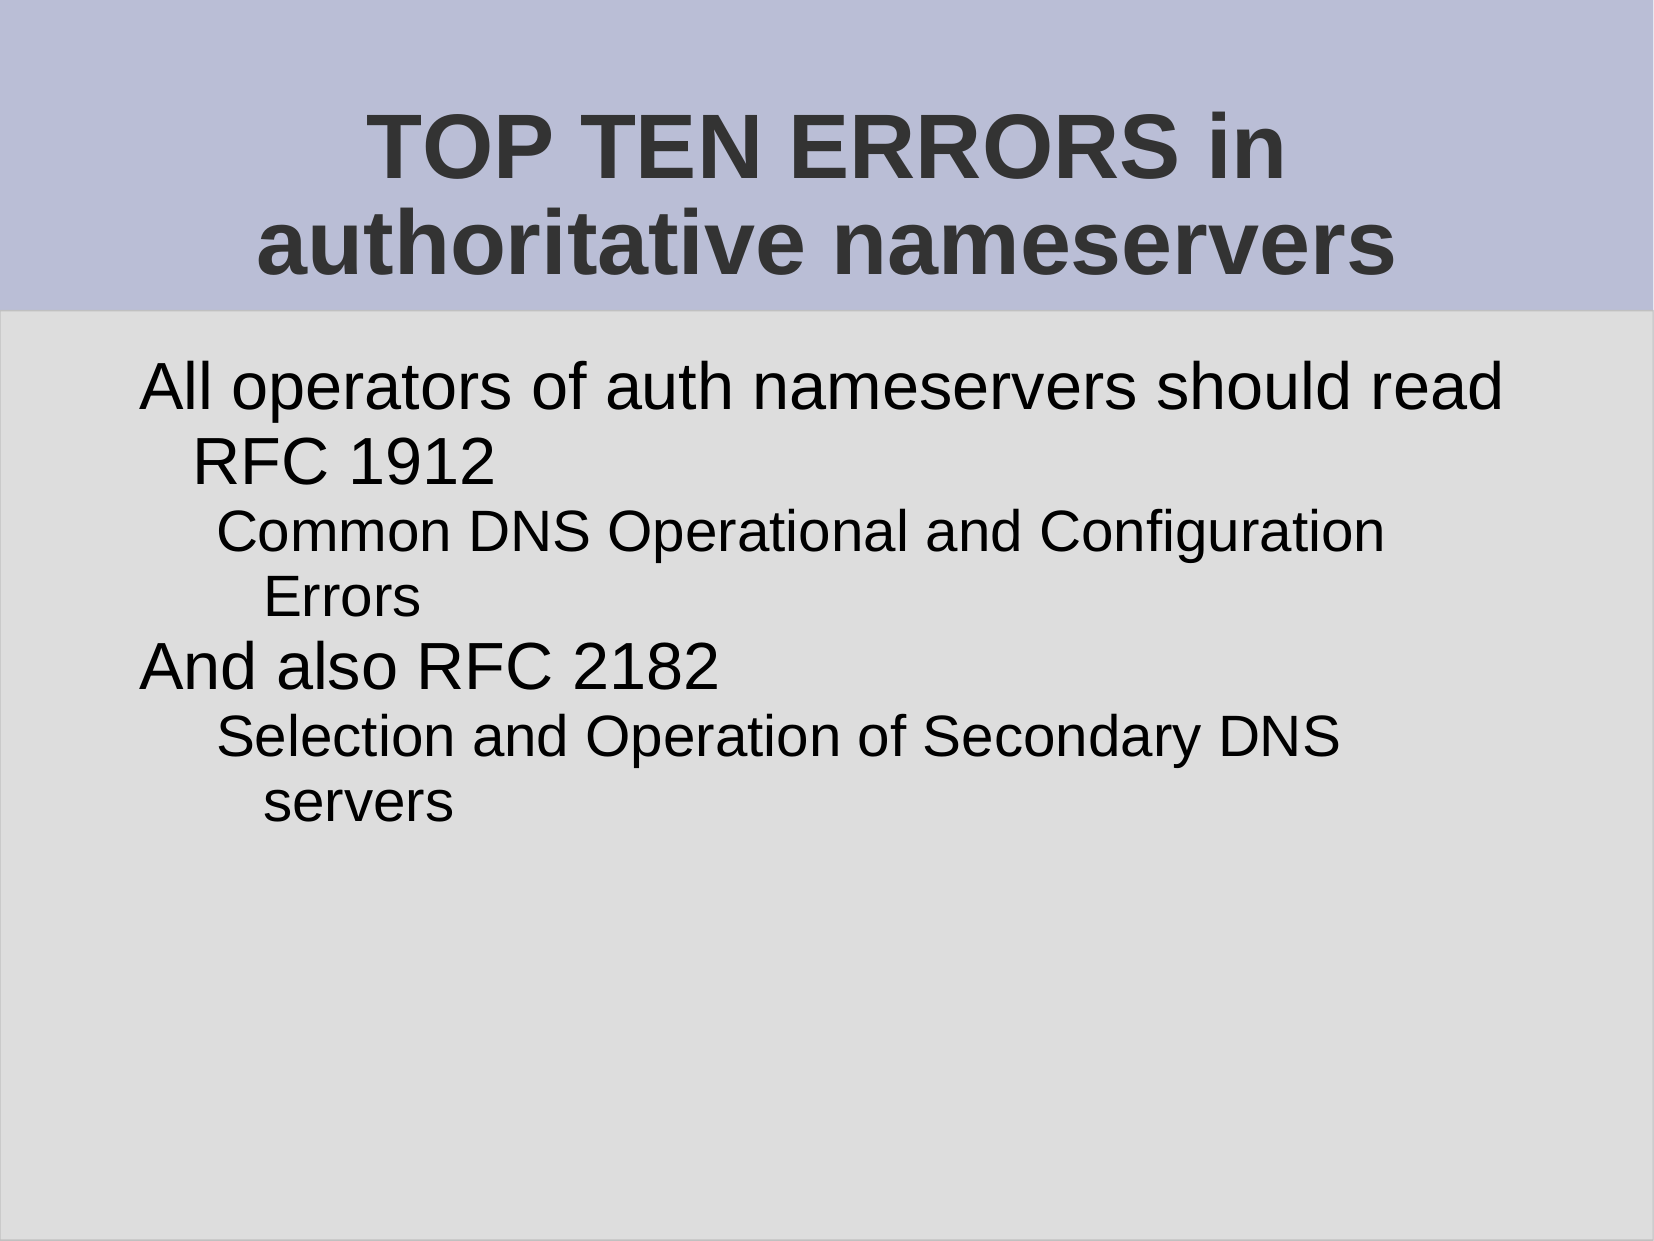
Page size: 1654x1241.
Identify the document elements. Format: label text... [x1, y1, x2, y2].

title TOP TEN ERRORS in authoritative nameservers [121, 89, 1534, 301]
list All operators of auth nameservers should read RFC 1912 Common DNS Operational and Configuration Errors And also RFC 2182 Selection and Operation of Secondary DNS servers [121, 344, 1534, 1127]
